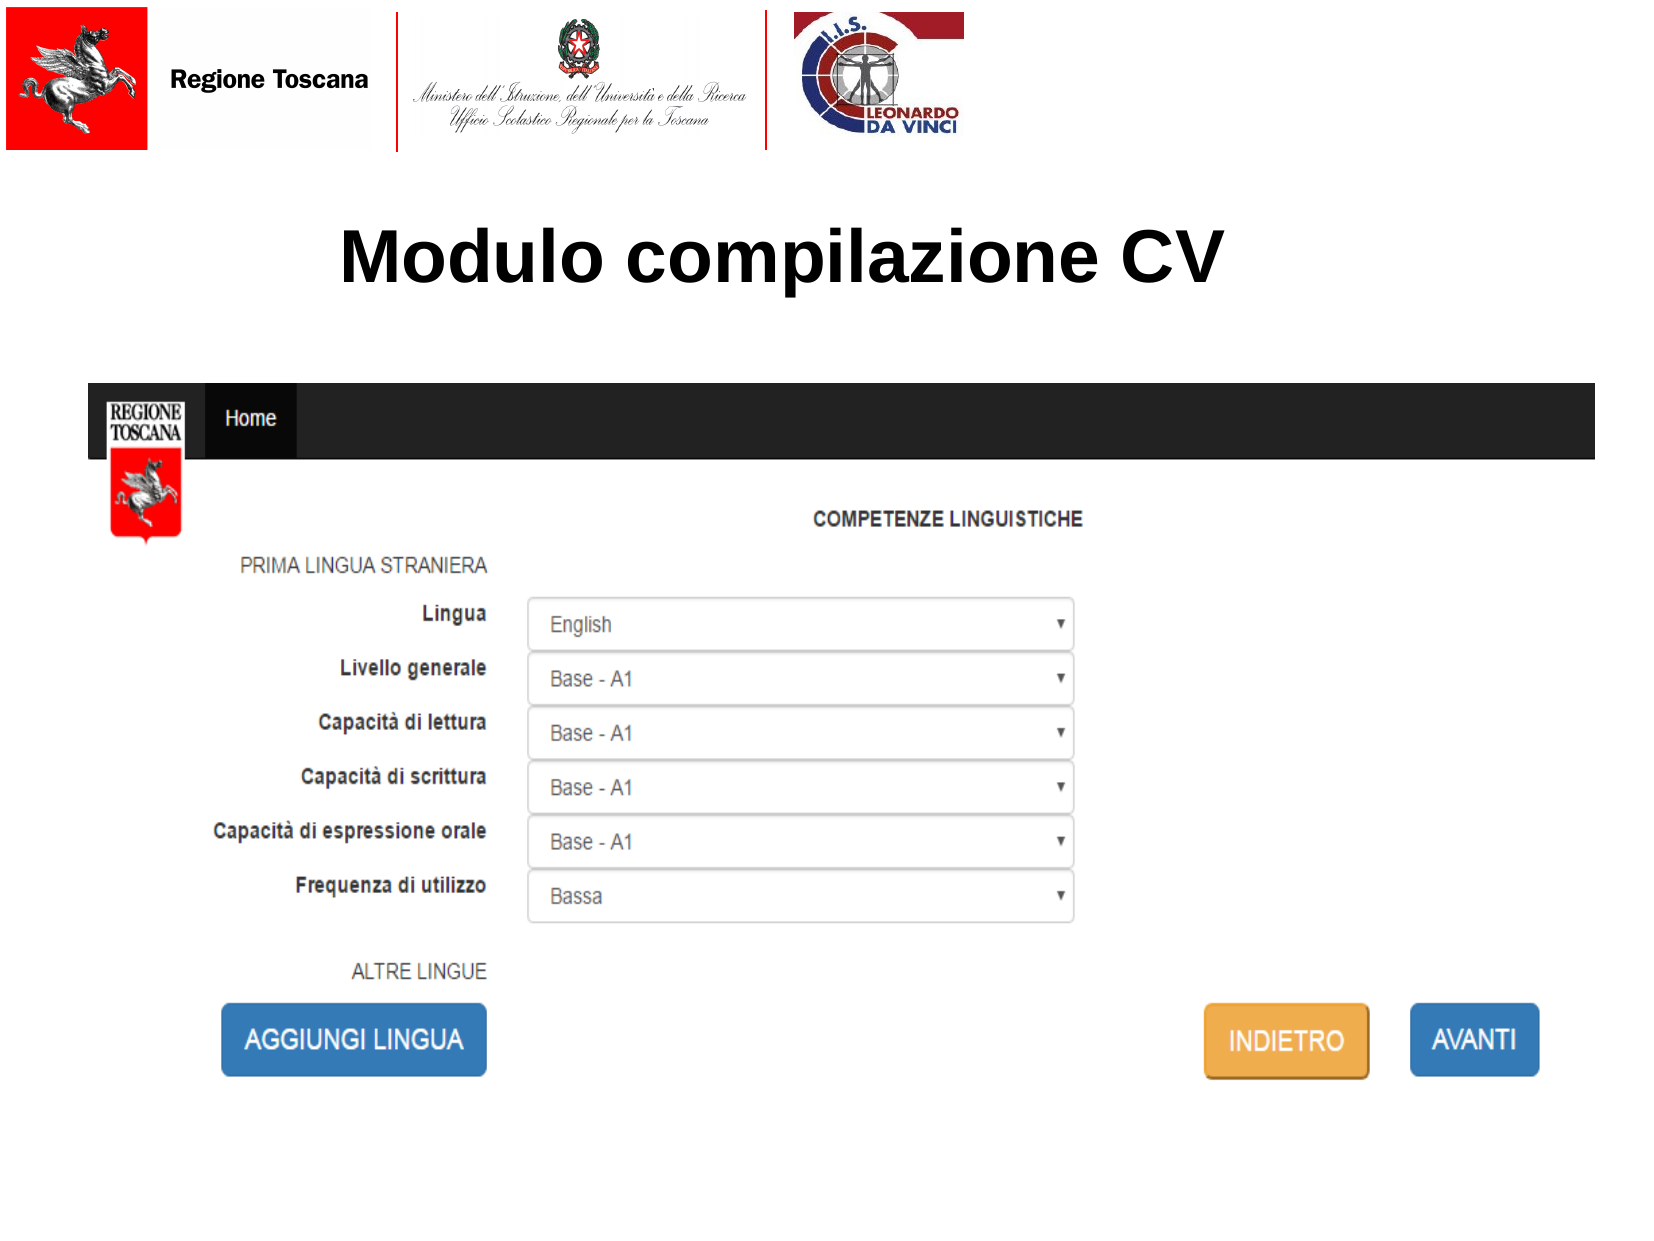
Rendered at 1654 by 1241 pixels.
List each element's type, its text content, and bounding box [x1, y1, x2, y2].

picture [88, 383, 1595, 1152]
picture [794, 12, 964, 137]
text_box Modulo compilazione CV [236, 206, 1329, 306]
picture [6, 7, 371, 150]
picture [410, 13, 749, 139]
